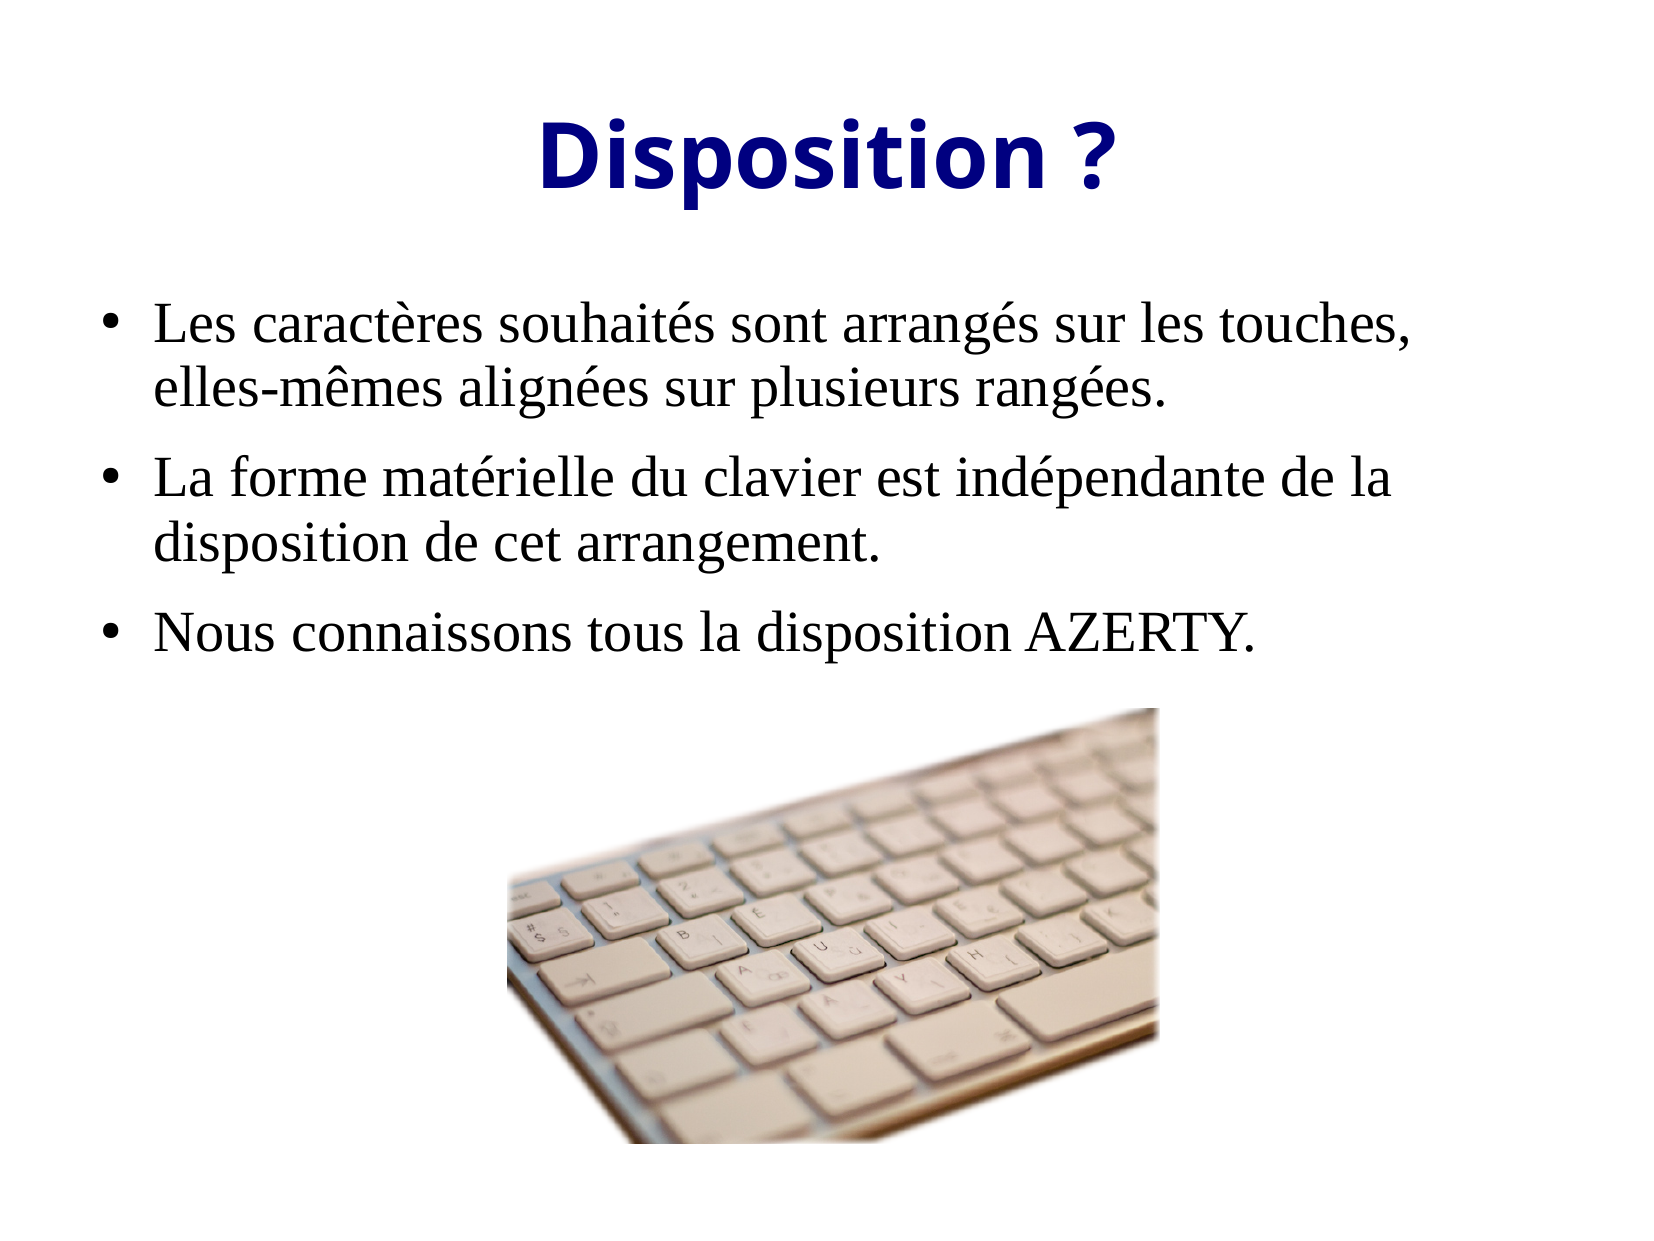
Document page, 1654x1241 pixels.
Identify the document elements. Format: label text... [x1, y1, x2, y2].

picture [507, 708, 1160, 1144]
list Les caractères souhaités sont arrangés sur les touches, elles-mêmes alignées sur plusieurs rangées. La forme matérielle du clavier est indépendante de la disposition de cet arrangement. Nous connaissons tous la disposition AZERTY. [82, 290, 1571, 1094]
title Disposition ? [82, 56, 1571, 250]
